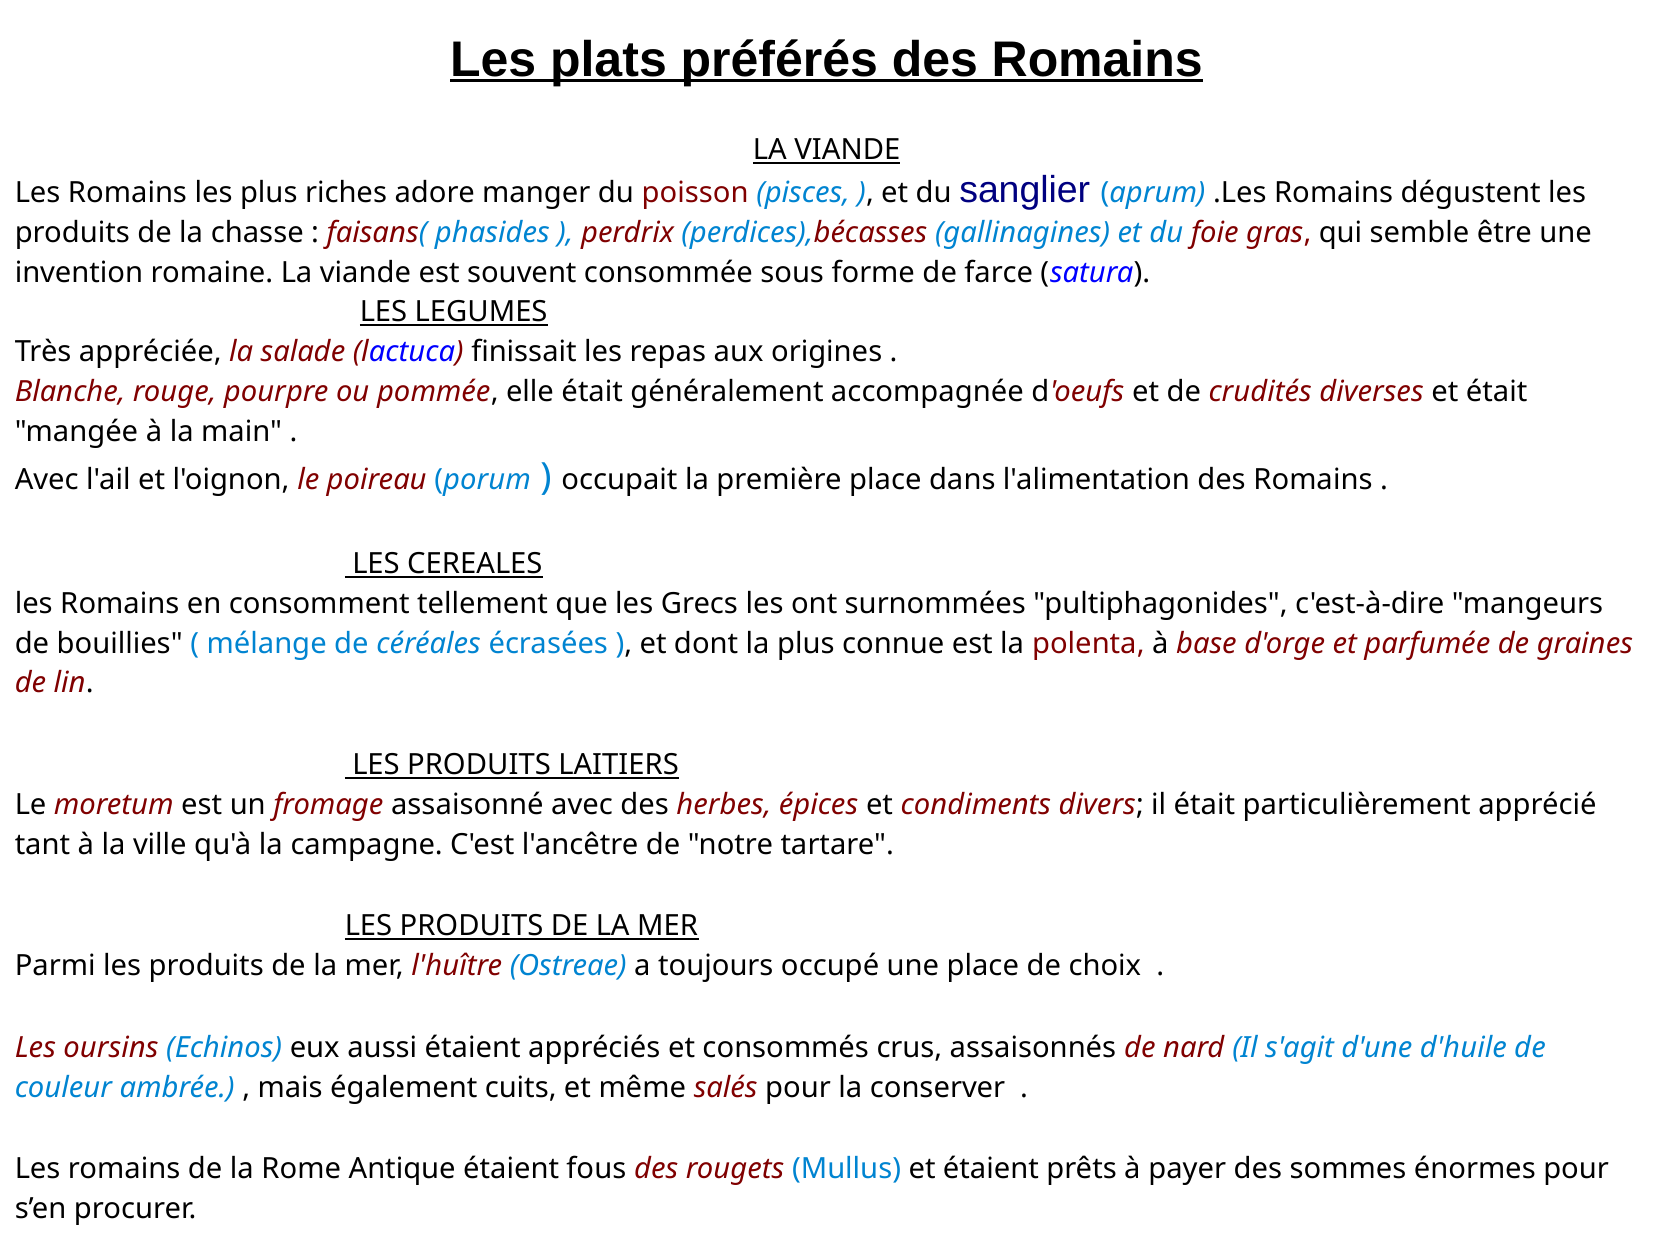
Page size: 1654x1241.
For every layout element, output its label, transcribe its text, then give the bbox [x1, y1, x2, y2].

text_box Les plats préférés des Romains LA VIANDE Les Romains les plus riches adore manger du poisson (pisces, ), et du sanglier (aprum) .Les Romains dégustent les produits de la chasse : faisans( phasides ), perdrix (perdices),bécasses (gallinagines) et du foie gras, qui semble être une invention romaine. La viande est souvent consommée sous forme de farce (satura). LES LEGUMES Très appréciée, la salade (lactuca) finissait les repas aux origines . Blanche, rouge, pourpre ou pommée, elle était généralement accompagnée d'oeufs et de crudités diverses et était "mangée à la main" . Avec l'ail et l'oignon, le poireau (porum ) occupait la première place dans l'alimentation des Romains . LES CEREALES les Romains en consomment tellement que les Grecs les ont surnommées "pultiphagonides", c'est-à-dire "mangeurs de bouillies" ( mélange de céréales écrasées ), et dont la plus connue est la polenta, à base d'orge et parfumée de graines de lin. LES PRODUITS LAITIERS Le moretum est un fromage assaisonné avec des herbes, épices et condiments divers; il était particulièrement apprécié tant à la ville qu'à la campagne. C'est l'ancêtre de "notre tartare". LES PRODUITS DE LA MER Parmi les produits de la mer, l'huître (Ostreae) a toujours occupé une place de choix . Les oursins (Echinos) eux aussi étaient appréciés et consommés crus, assaisonnés de nard (Il s'agit d'une d'huile de couleur ambrée.) , mais également cuits, et même salés pour la conserver . Les romains de la Rome Antique étaient fous des rougets (Mullus) et étaient prêts à payer des sommes énormes pour s’en procurer. [0, 23, 1654, 1241]
